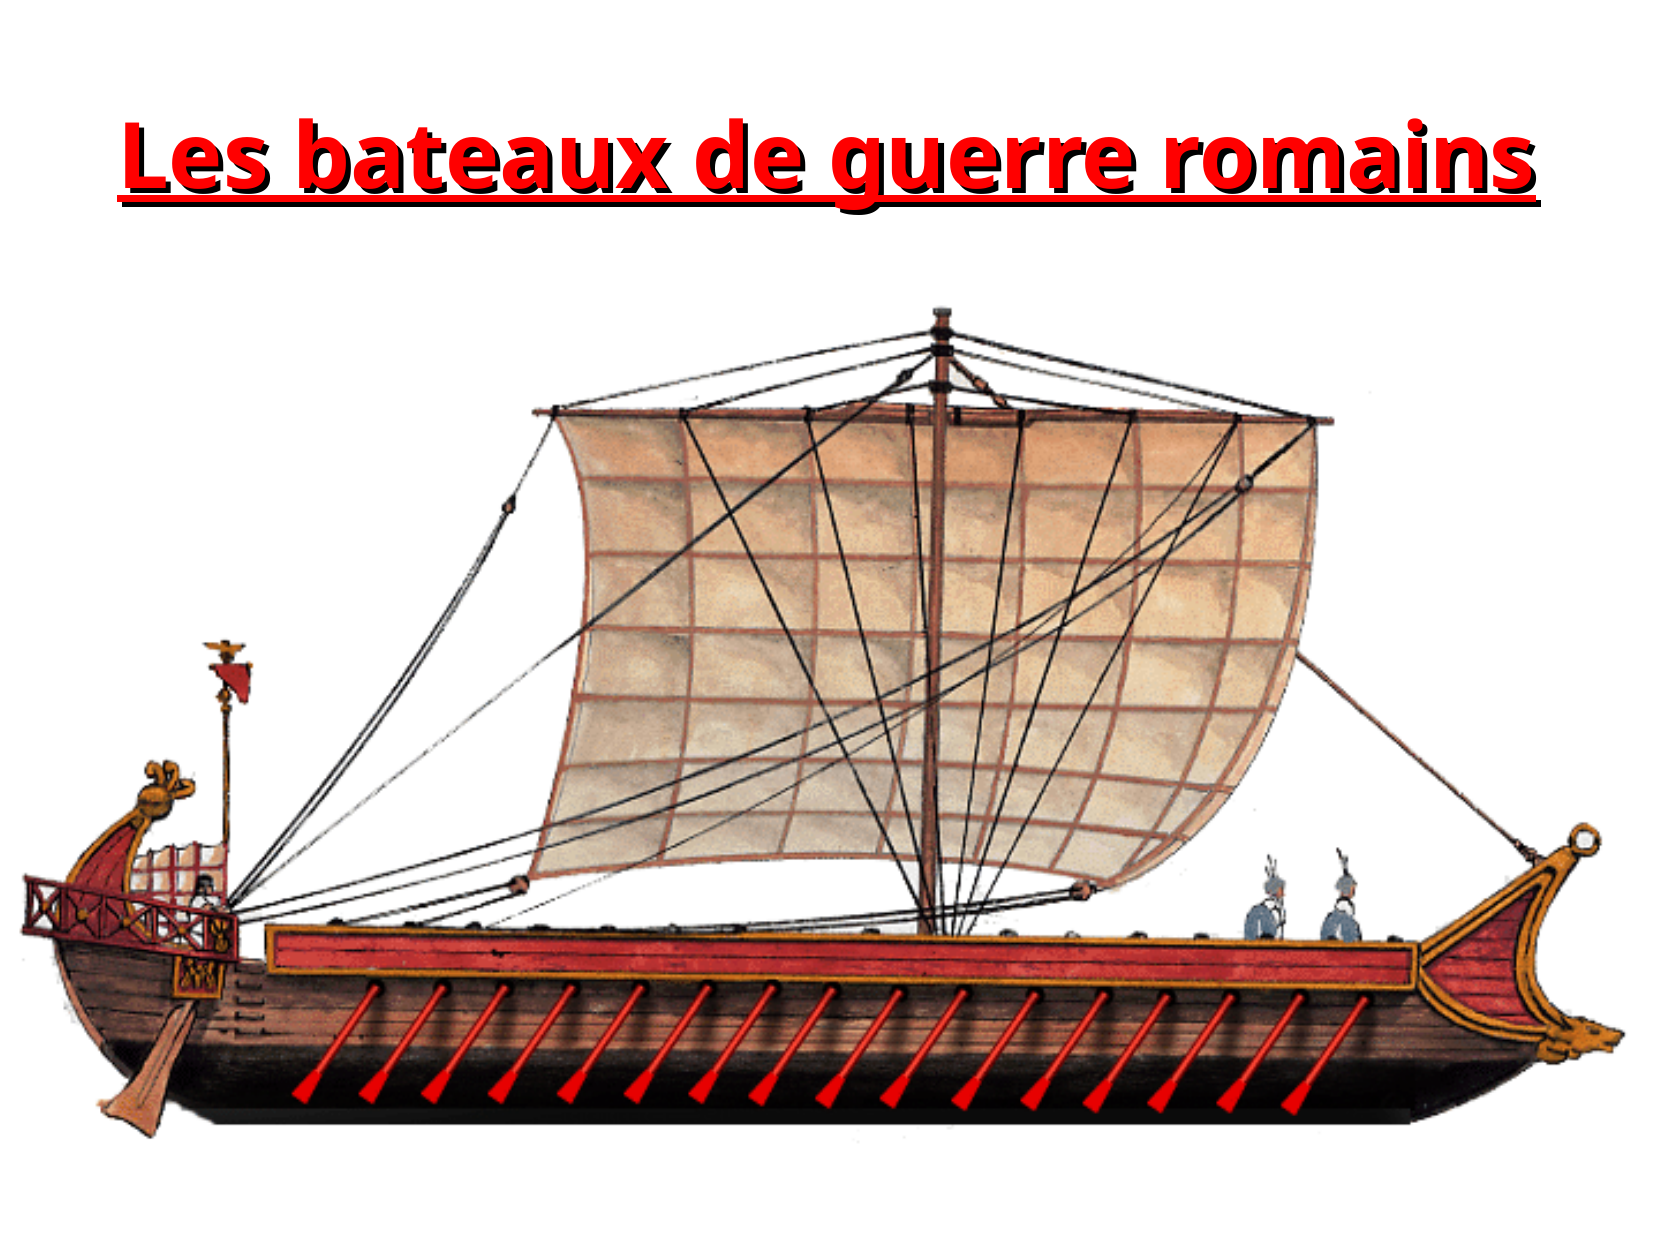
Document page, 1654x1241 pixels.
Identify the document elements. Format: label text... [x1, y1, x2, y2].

title Les bateaux de guerre romains [82, 49, 1571, 257]
picture [16, 295, 1630, 1146]
